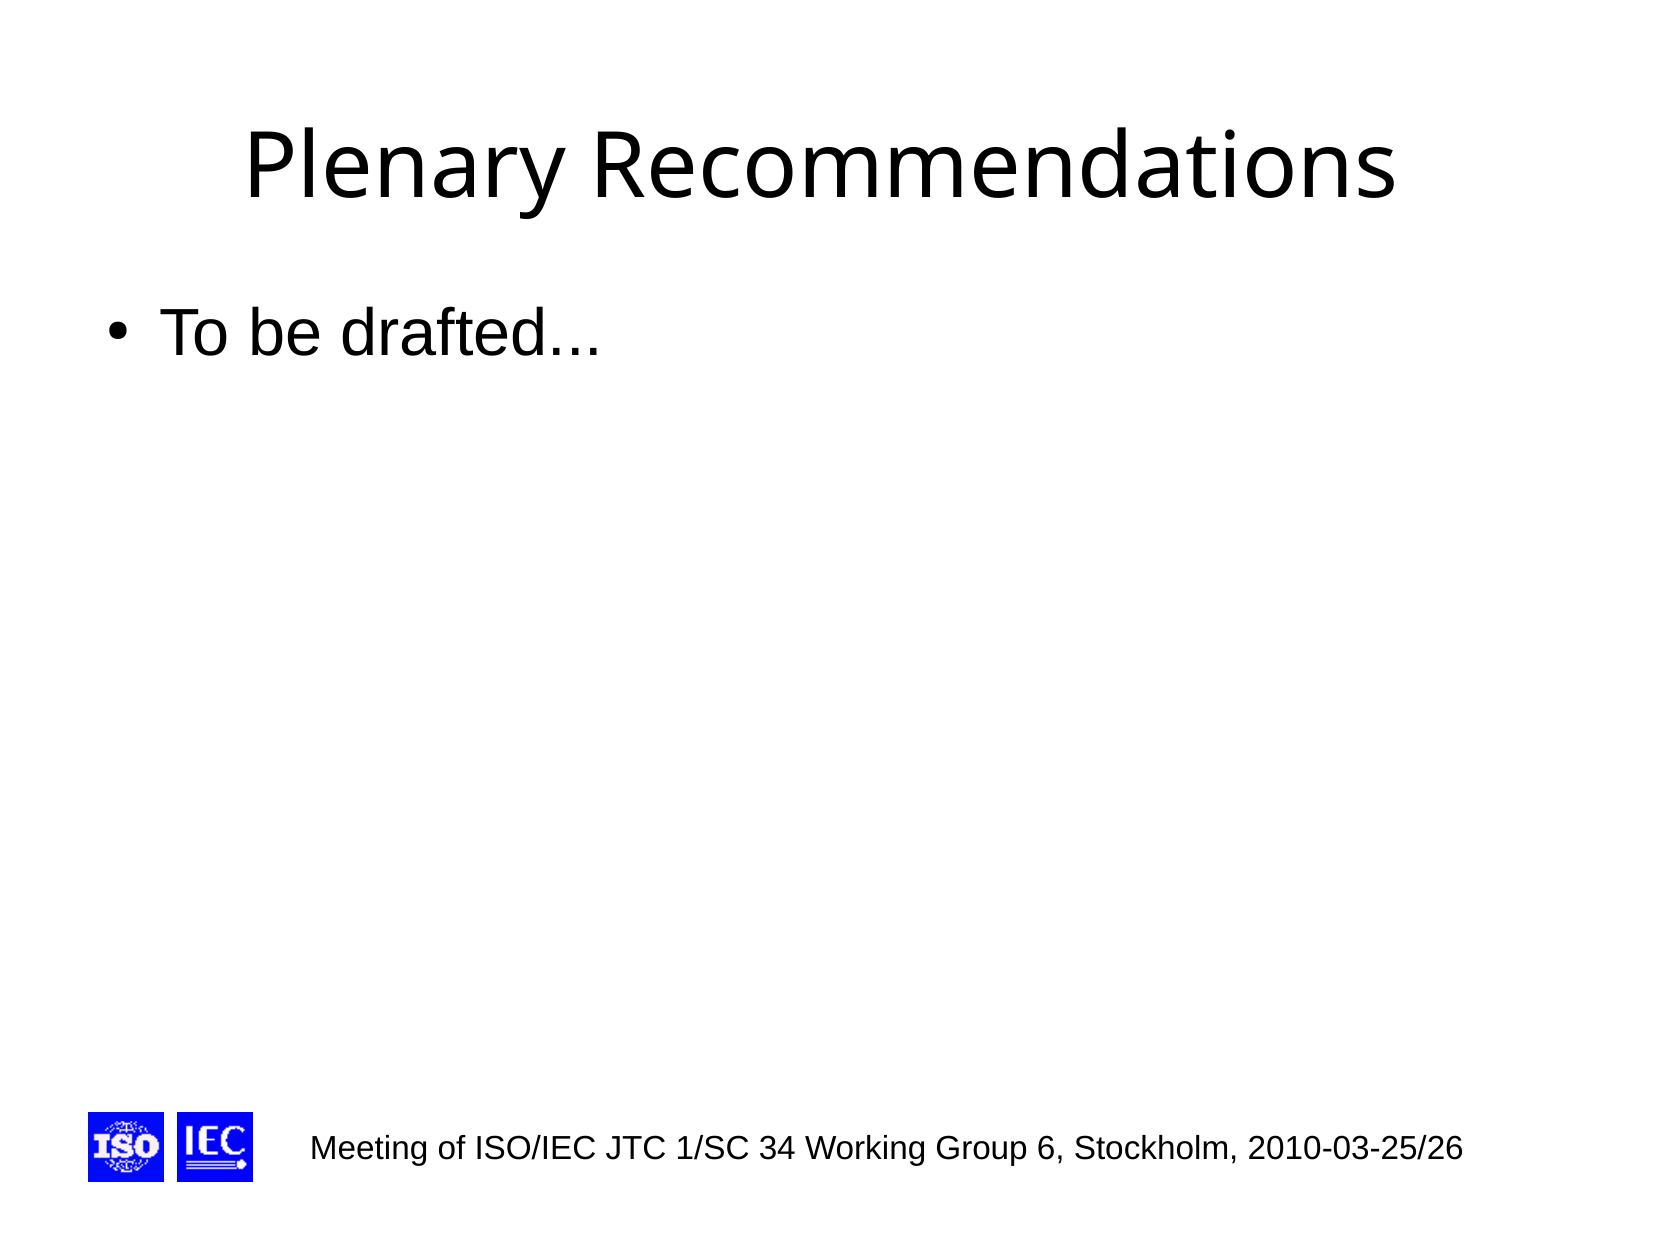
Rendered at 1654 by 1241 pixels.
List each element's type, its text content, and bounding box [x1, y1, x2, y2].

picture [177, 1112, 253, 1182]
title Plenary Recommendations [76, 66, 1565, 259]
picture [88, 1112, 164, 1182]
list To be drafted... [88, 295, 1577, 1099]
